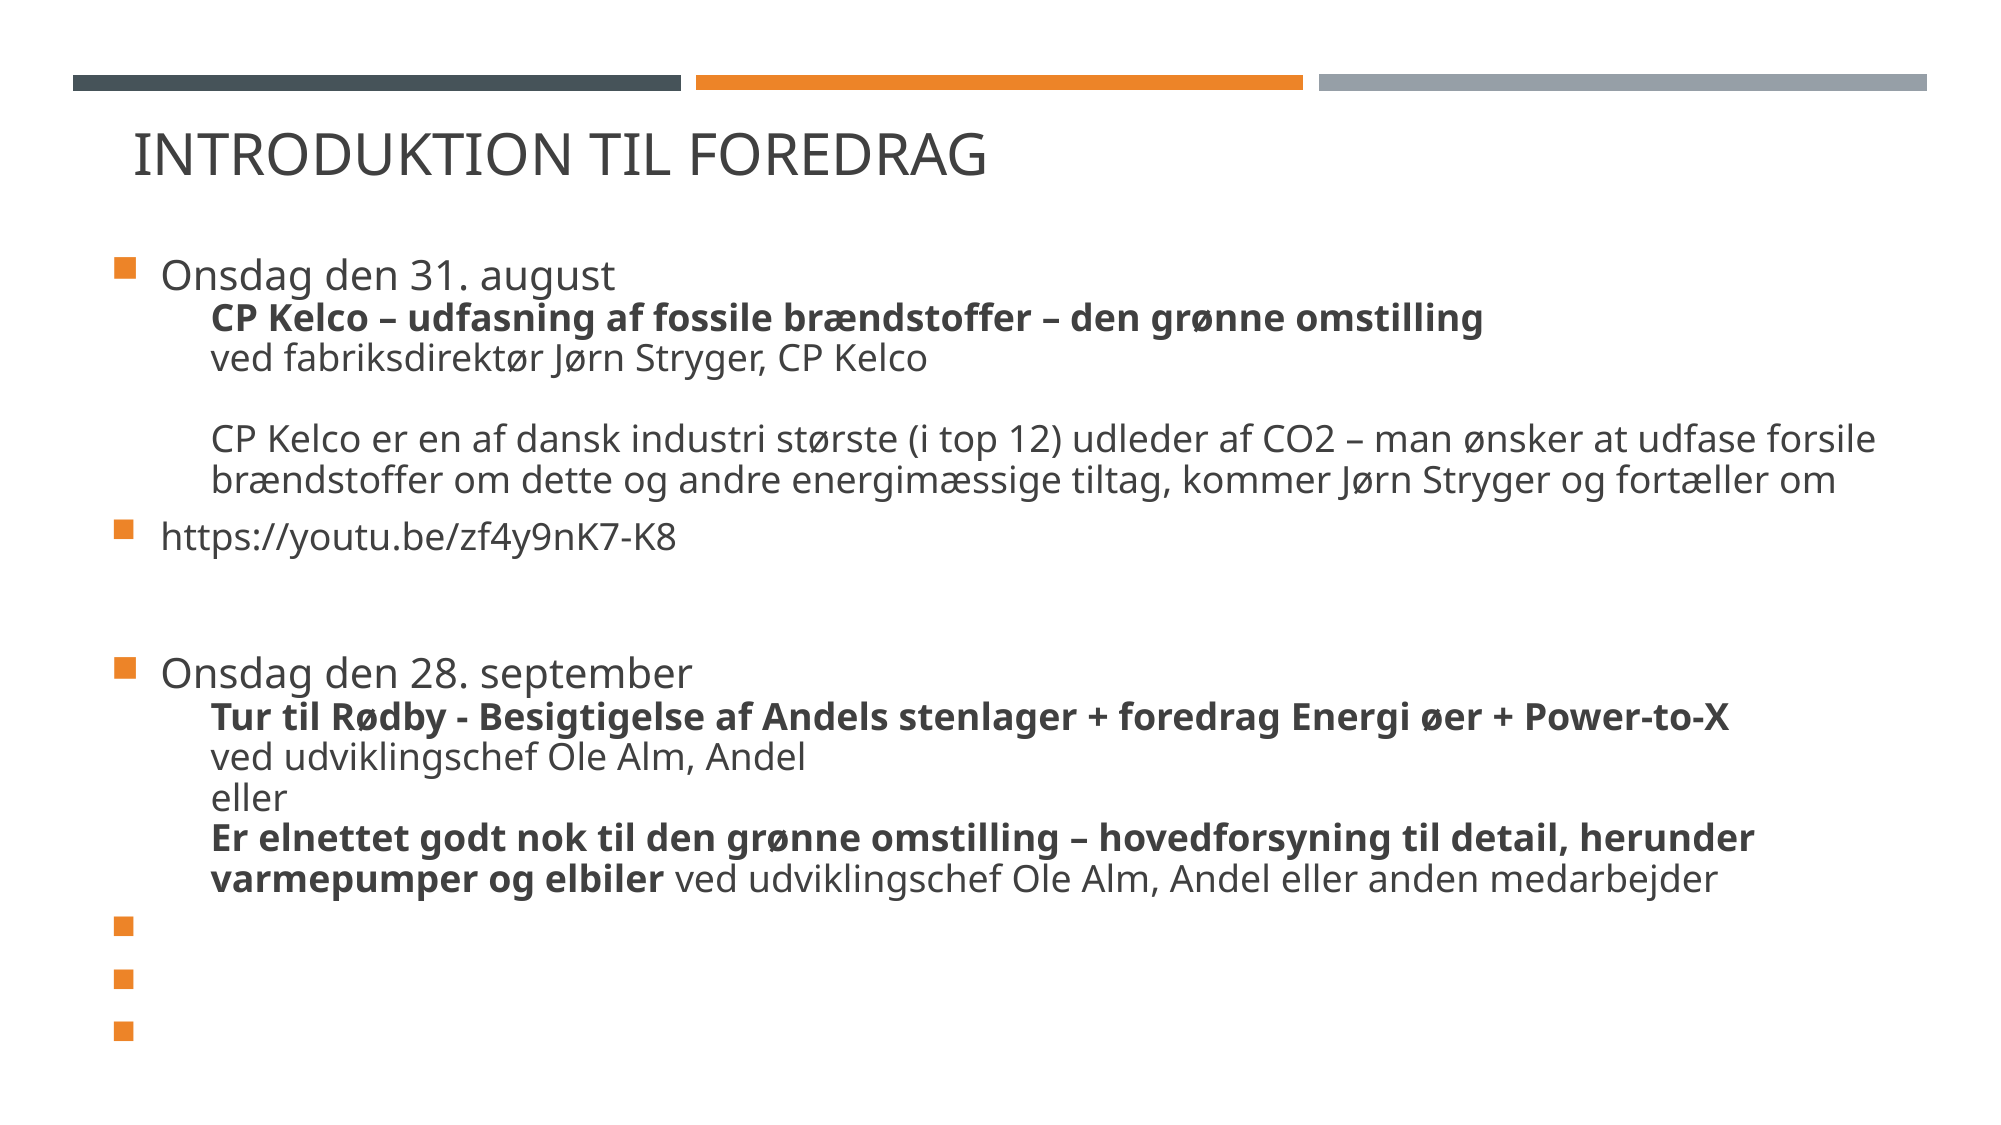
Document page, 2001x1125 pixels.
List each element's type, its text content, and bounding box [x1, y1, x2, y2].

list Onsdag den 31. august CP Kelco – udfasning af fossile brændstoffer – den grønne omstilling ved fabriksdirektør Jørn Stryger, CP Kelco CP Kelco er en af dansk industri største (i top 12) udleder af CO2 – man ønsker at udfase forsile brændstoffer om dette og andre energimæssige tiltag, kommer Jørn Stryger og fortæller om https://youtu.be/zf4y9nK7-K8 Onsdag den 28. september Tur til Rødby - Besigtigelse af Andels stenlager + foredrag Energi øer + Power-to-X ved udviklingschef Ole Alm, Andel eller Er elnettet godt nok til den grønne omstilling – hovedforsyning til detail, herunder varmepumper og elbiler ved udviklingschef Ole Alm, Andel eller anden medarbejder [95, 237, 1905, 1076]
title Introduktion til foredrag [118, 0, 1928, 196]
